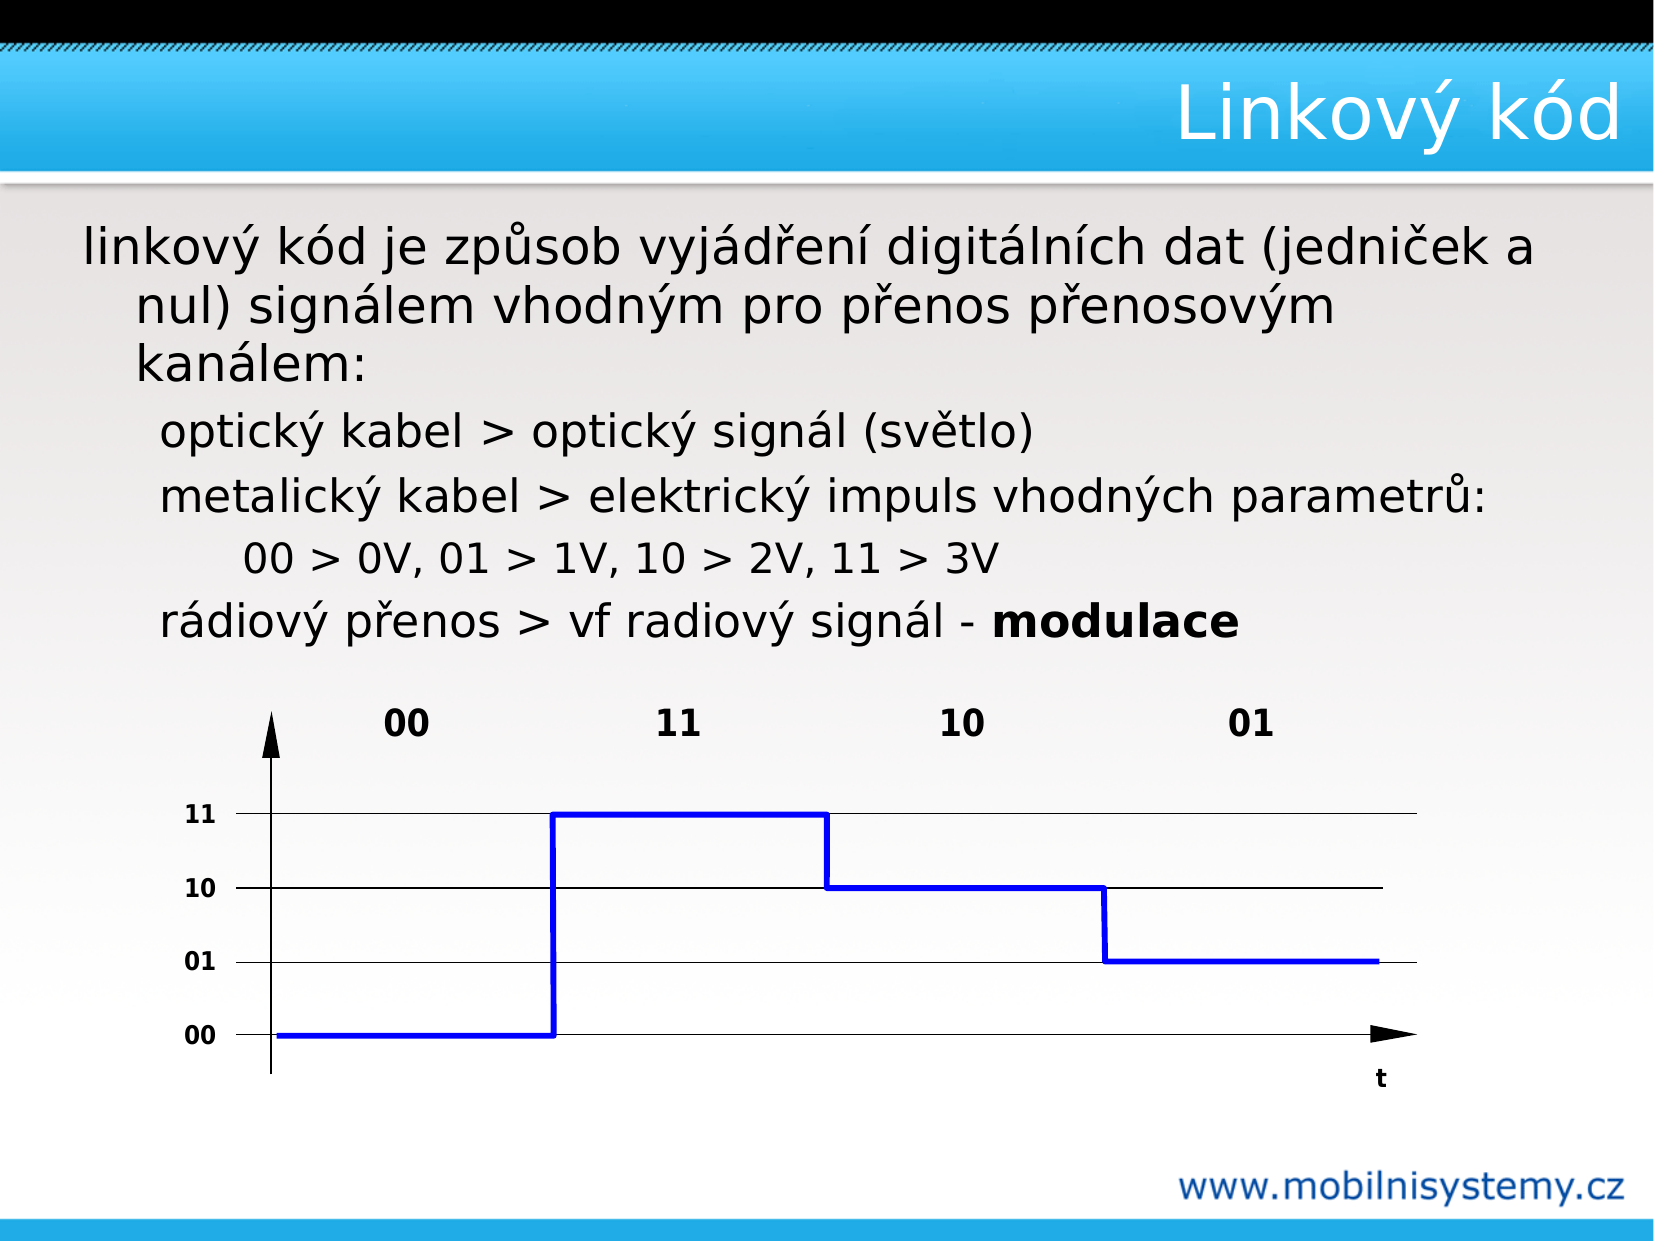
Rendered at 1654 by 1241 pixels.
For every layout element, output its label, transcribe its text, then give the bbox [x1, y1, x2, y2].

picture [0, 0, 1654, 1241]
text_box t [1360, 1056, 1402, 1102]
list linkový kód je způsob vyjádření digitálních dat (jedniček a nul) signálem vhodným pro přenos přenosovým kanálem: optický kabel > optický signál (světlo) metalický kabel > elektrický impuls vhodných parametrů: 00 > 0V, 01 > 1V, 10 > 2V, 11 > 3V rádiový přenos > vf radiový signál - modulace [64, 218, 1565, 659]
text_box 10 [169, 865, 232, 911]
text_box 11 [169, 792, 232, 838]
text_box 00 [368, 693, 446, 753]
text_box 01 [1213, 693, 1290, 753]
title Linkový kód [29, 49, 1625, 178]
text_box 01 [169, 939, 232, 985]
text_box 10 [923, 693, 1001, 753]
text_box 11 [640, 693, 717, 753]
text_box 00 [169, 1012, 232, 1058]
